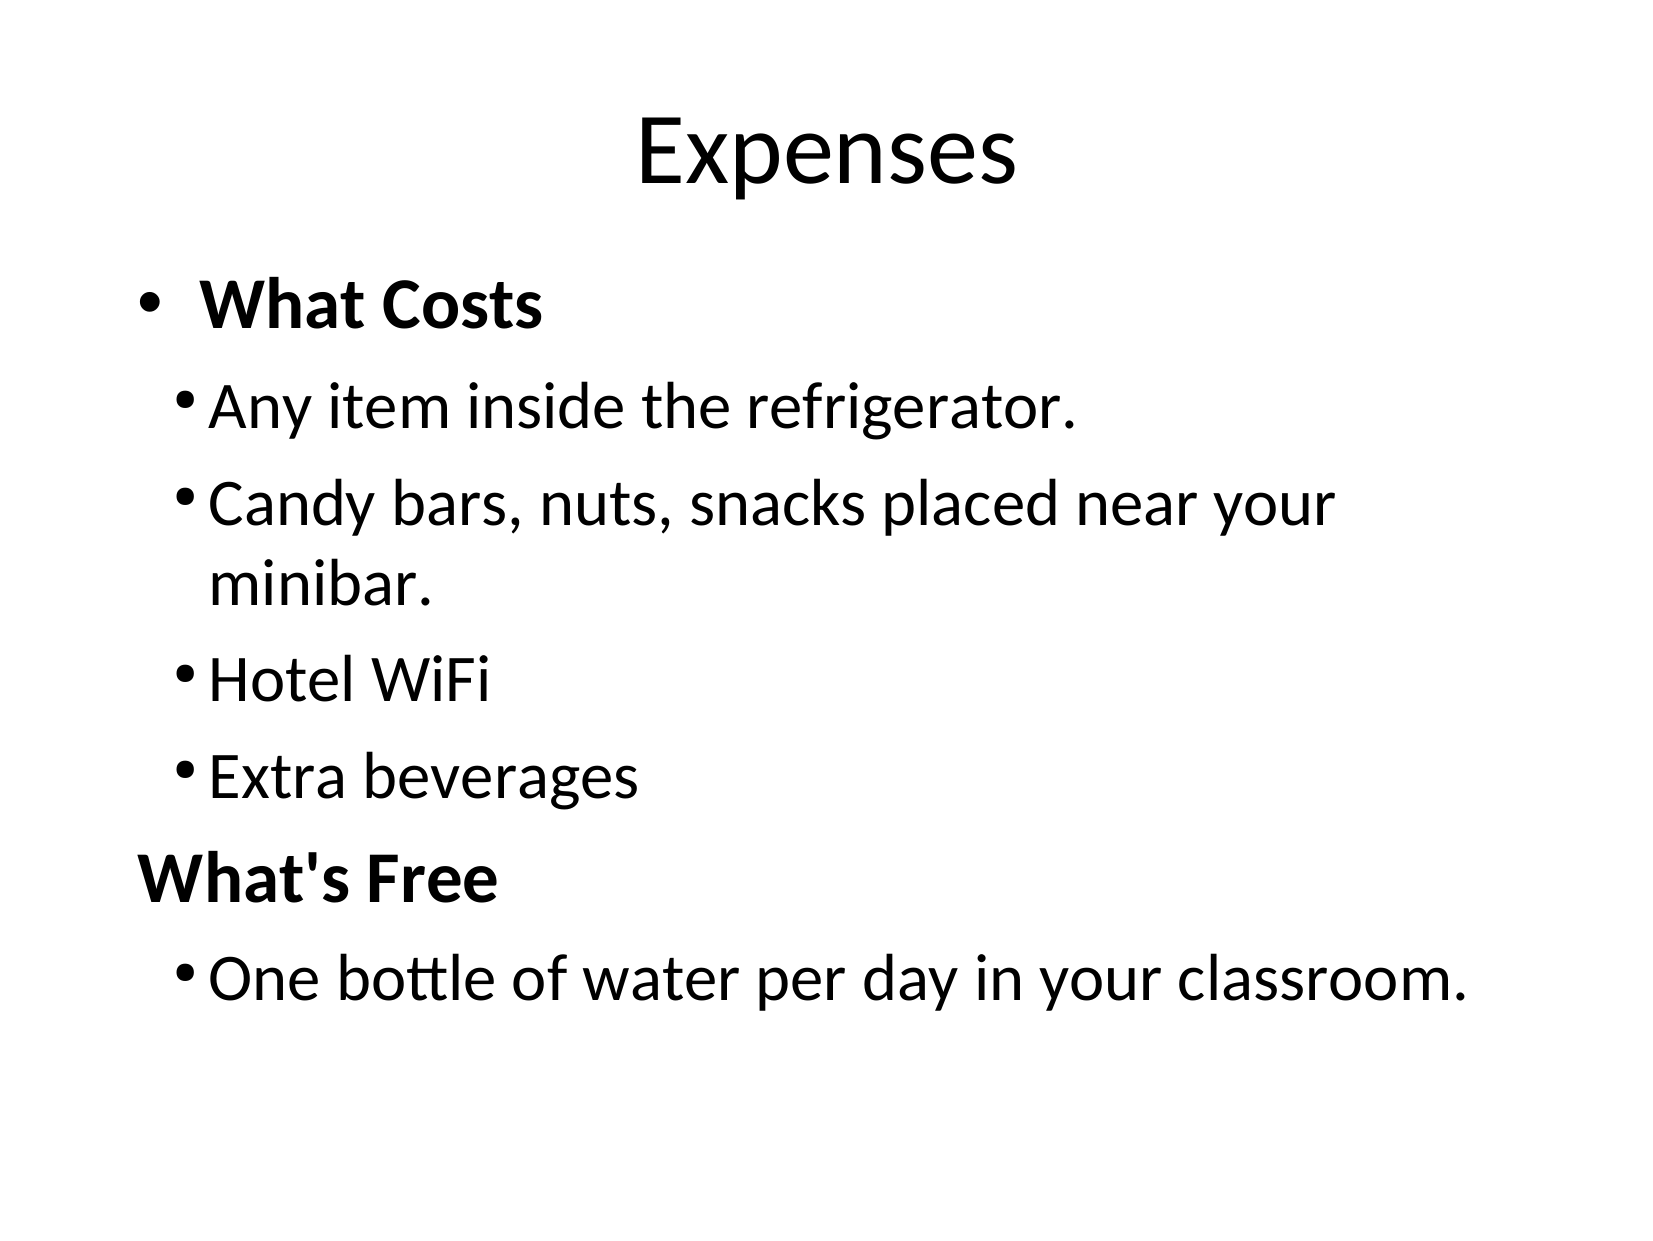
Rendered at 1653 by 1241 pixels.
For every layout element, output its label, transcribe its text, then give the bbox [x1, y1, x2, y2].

text_box What Costs Any item inside the refrigerator. Candy bars, nuts, snacks placed near your minibar. Hotel WiFi Extra beverages What's Free One bottle of water per day in your classroom. [121, 251, 1560, 1103]
text_box Expenses [121, 46, 1534, 251]
